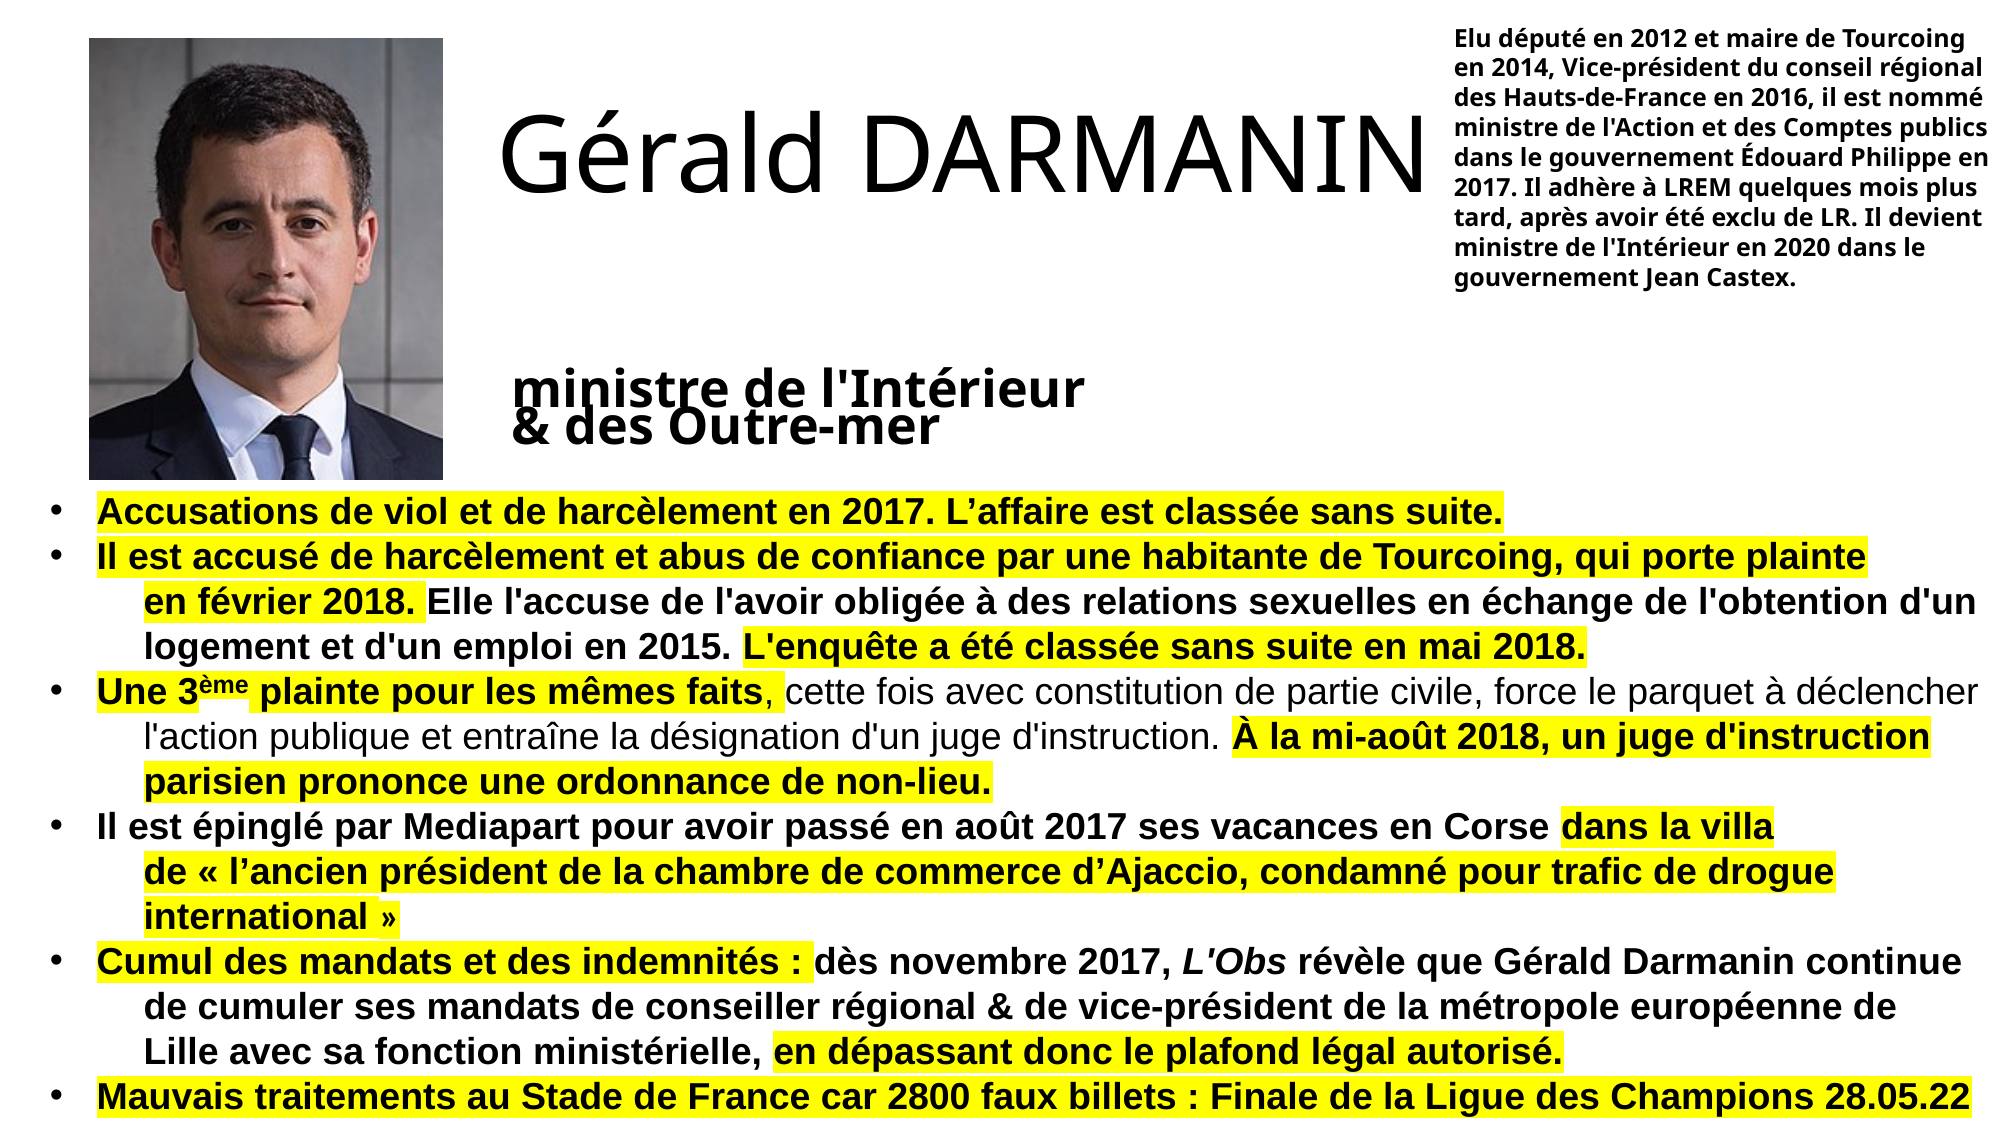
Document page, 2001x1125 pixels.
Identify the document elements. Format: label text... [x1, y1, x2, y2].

title Gérald DARMANIN [481, 49, 1438, 268]
text_box ministre de l'Intérieur & des Outre-mer [496, 282, 1725, 547]
picture [89, 38, 443, 480]
text_box Accusations de viol et de harcèlement en 2017. L’affaire est classée sans suite. Il est accusé de harcèlement et abus de confiance par une habitante de Tourcoing, qui porte plainte en février 2018. Elle l'accuse de l'avoir obligée à des relations sexuelles en échange de l'obtention d'un logement et d'un emploi en 2015. L'enquête a été classée sans suite en mai 2018. Une 3ème plainte pour les mêmes faits, cette fois avec constitution de partie civile, force le parquet à déclencher l'action publique et entraîne la désignation d'un juge d'instruction. À la mi-août 2018, un juge d'instruction parisien prononce une ordonnance de non-lieu. Il est épinglé par Mediapart pour avoir passé en août 2017 ses vacances en Corse dans la villa de « l’ancien président de la chambre de commerce d’Ajaccio, condamné pour trafic de drogue international » Cumul des mandats et des indemnités : dès novembre 2017, L'Obs révèle que Gérald Darmanin continue de cumuler ses mandats de conseiller régional & de vice-président de la métropole européenne de Lille avec sa fonction ministérielle, en dépassant donc le plafond légal autorisé. Mauvais traitements au Stade de France car 2800 faux billets : Finale de la Ligue des Champions 28.05.22 [34, 479, 2000, 1125]
text_box Elu député en 2012 et maire de Tourcoing en 2014, Vice-président du conseil régional des Hauts-de-France en 2016, il est nommé ministre de l'Action et des Comptes publics dans le gouvernement Édouard Philippe en 2017. Il adhère à LREM quelques mois plus tard, après avoir été exclu de LR. Il devient ministre de l'Intérieur en 2020 dans le gouvernement Jean Castex. [1438, 14, 2000, 303]
